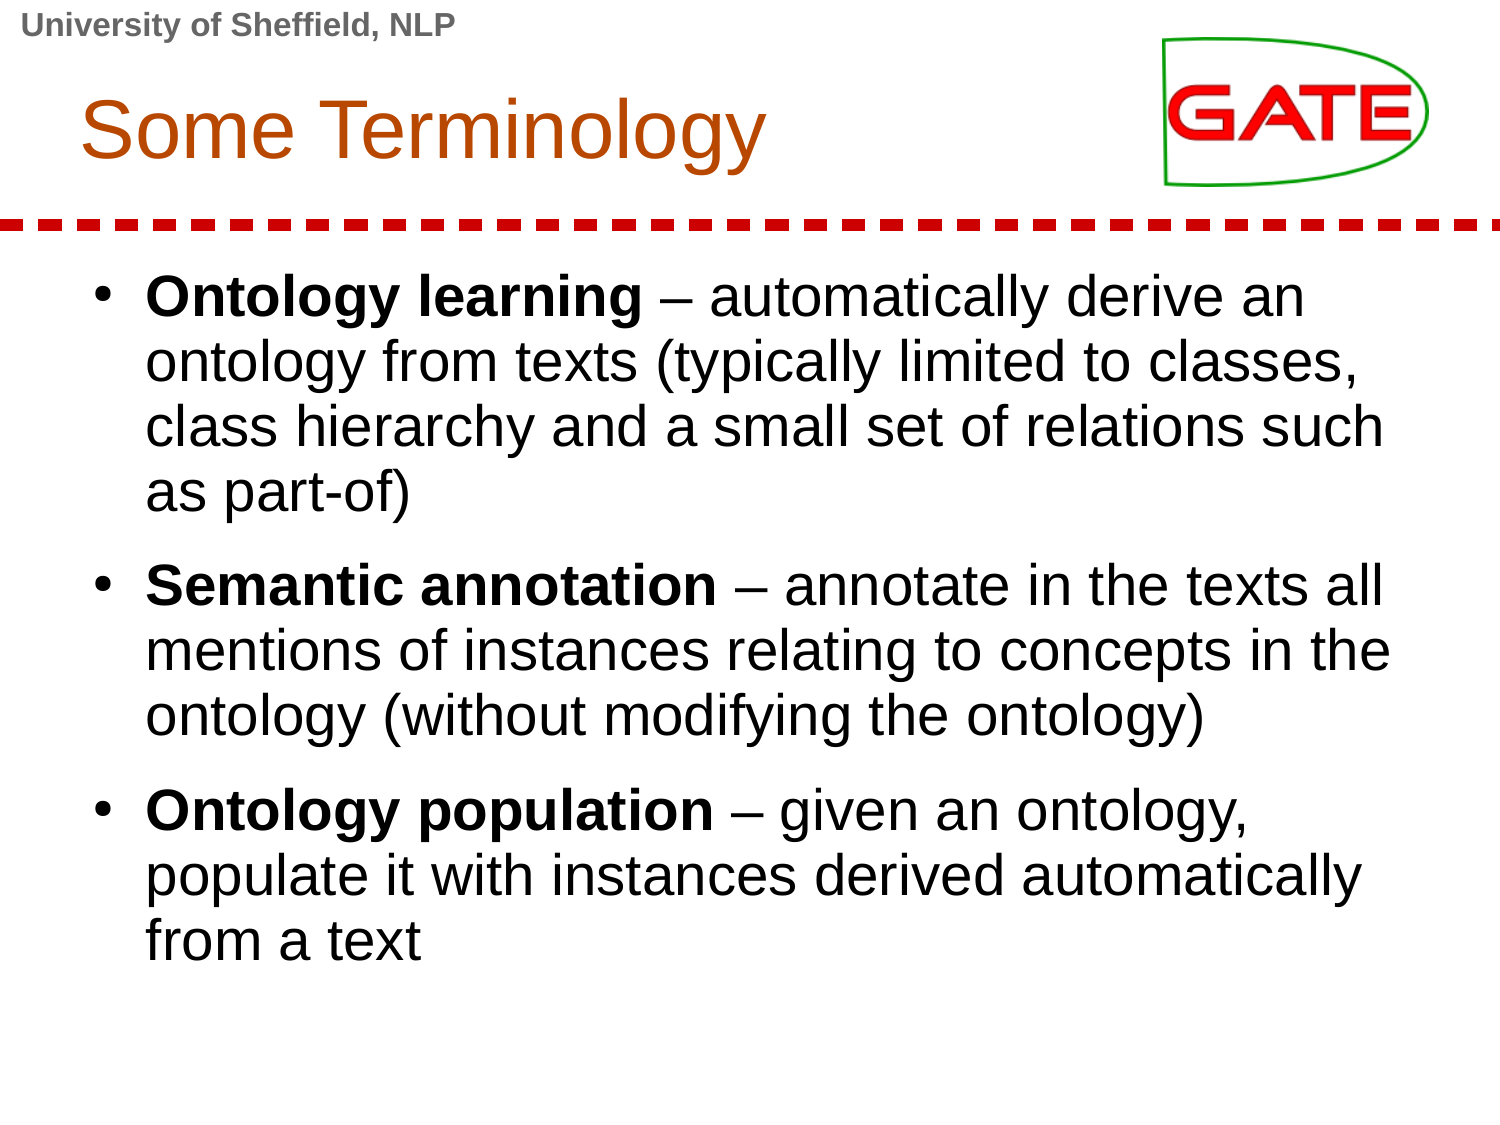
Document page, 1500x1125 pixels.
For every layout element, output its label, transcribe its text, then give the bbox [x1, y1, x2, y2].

list Ontology learning – automatically derive an ontology from texts (typically limited to classes, class hierarchy and a small set of relations such as part-of) Semantic annotation – annotate in the texts all mentions of instances relating to concepts in the ontology (without modifying the ontology) Ontology population – given an ontology, populate it with instances derived automatically from a text [75, 263, 1425, 1006]
picture [1162, 37, 1429, 187]
title Some Terminology [79, 62, 1149, 197]
